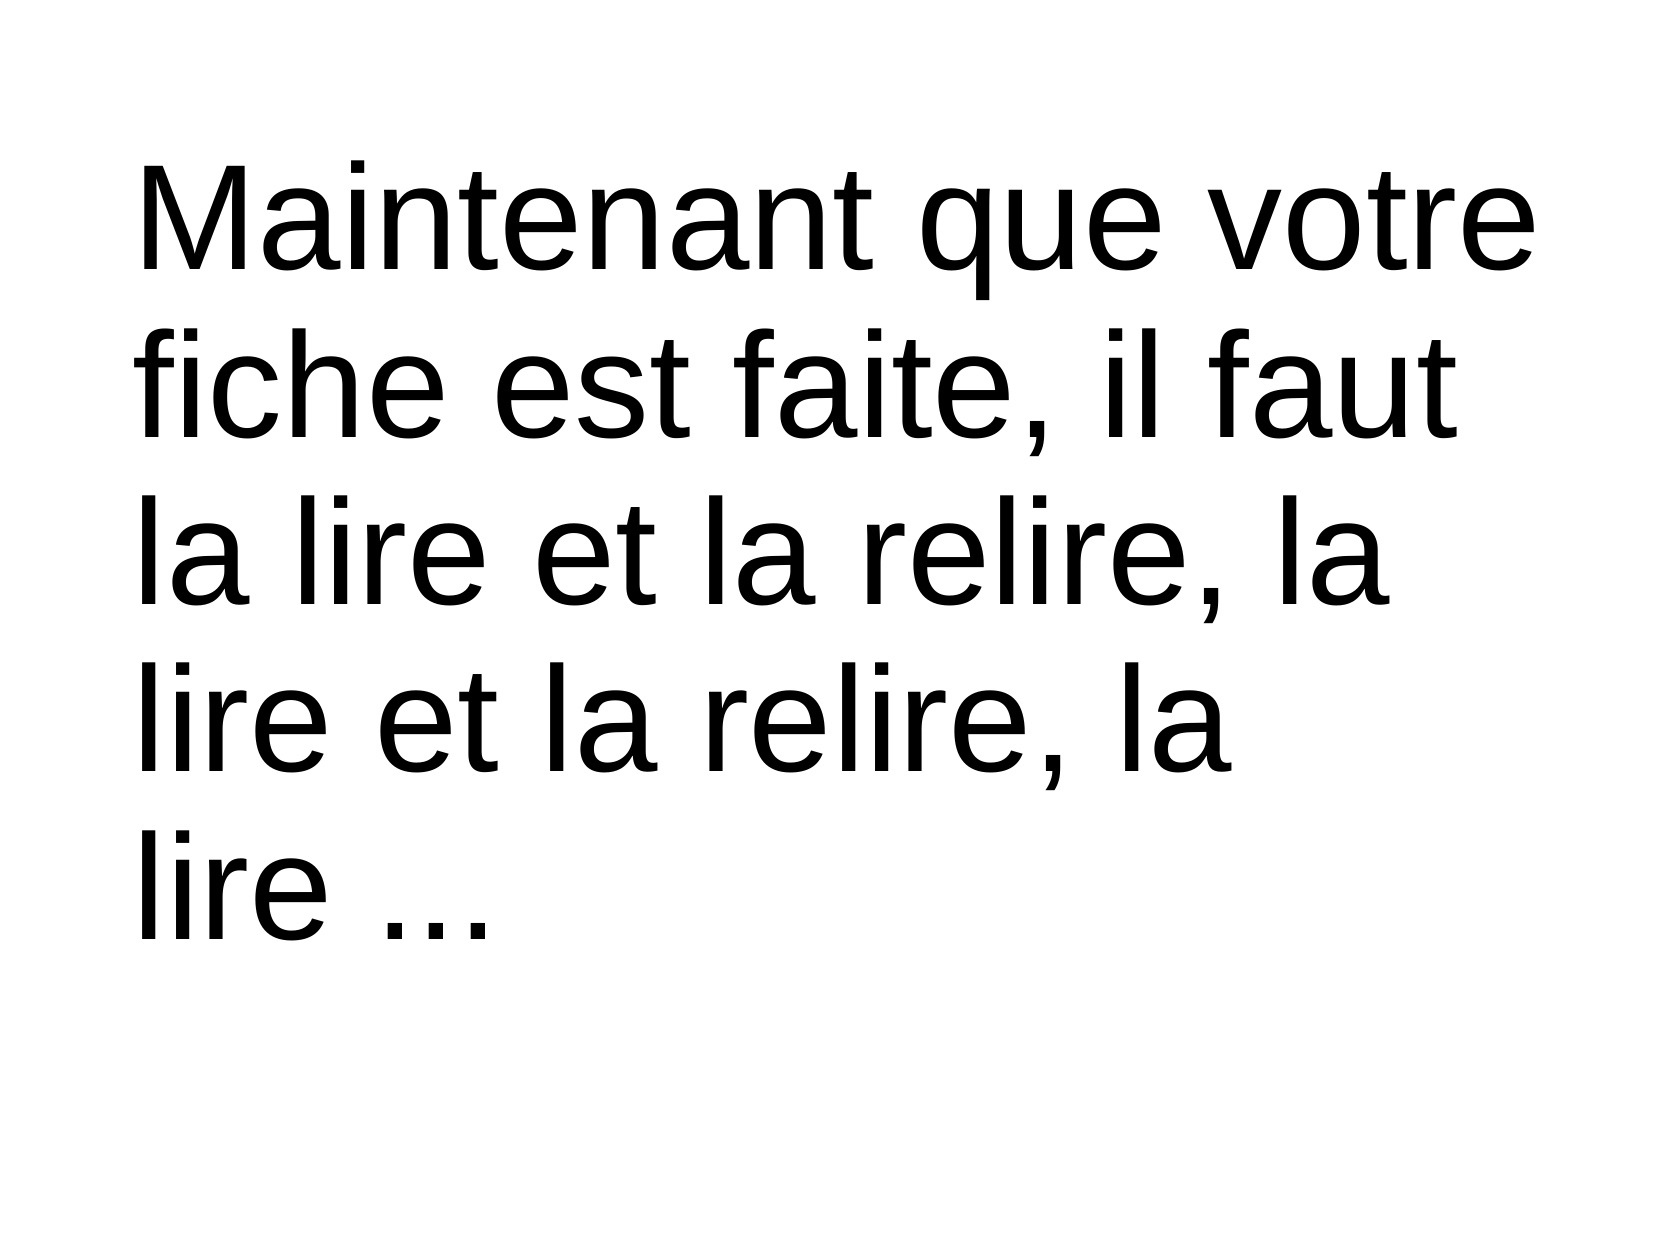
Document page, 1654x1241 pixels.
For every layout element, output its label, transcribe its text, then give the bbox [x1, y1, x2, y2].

text_box Maintenant que votre fiche est faite, il faut la lire et la relire, la lire et la relire, la lire ... [118, 118, 1566, 971]
